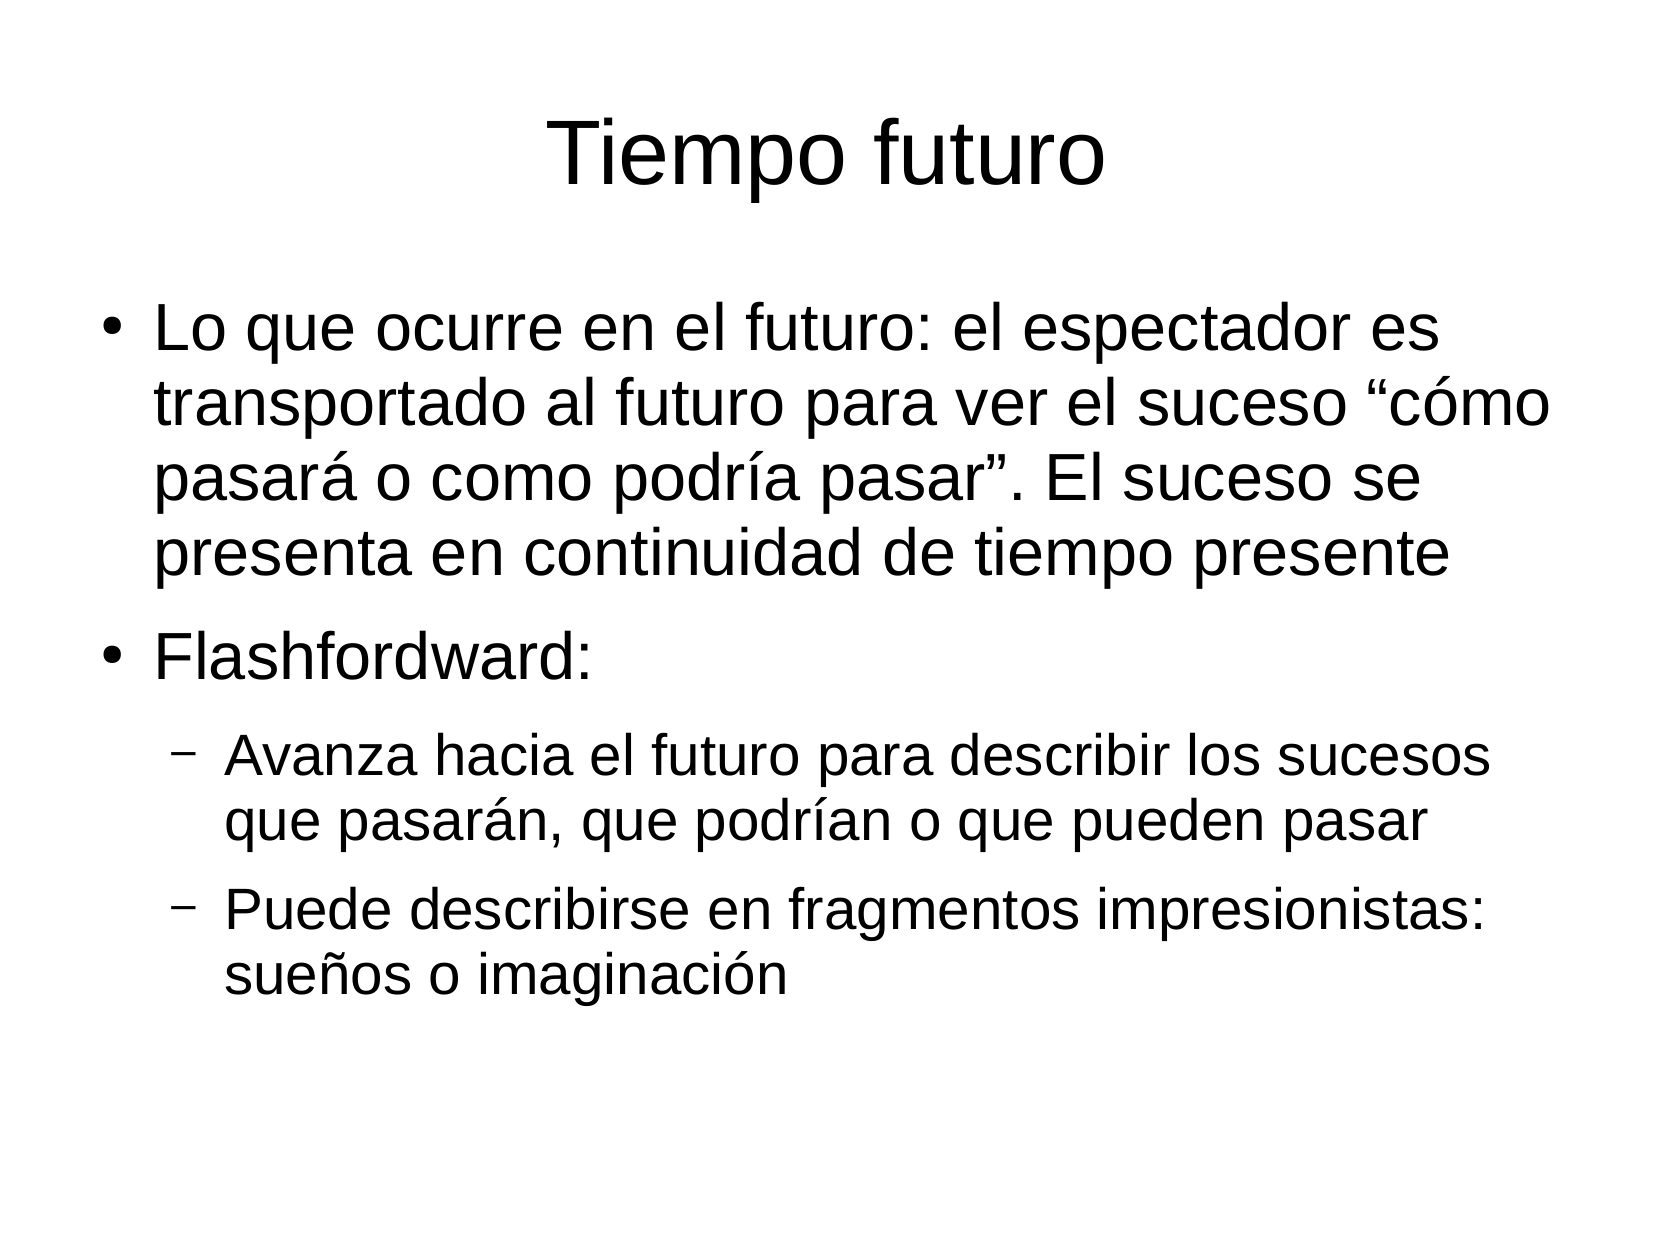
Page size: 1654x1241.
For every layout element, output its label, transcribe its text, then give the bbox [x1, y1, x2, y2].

list Lo que ocurre en el futuro: el espectador es transportado al futuro para ver el suceso “cómo pasará o como podría pasar”. El suceso se presenta en continuidad de tiempo presente Flashfordward: Avanza hacia el futuro para describir los sucesos que pasarán, que podrían o que pueden pasar Puede describirse en fragmentos impresionistas: sueños o imaginación [82, 290, 1571, 1010]
title Tiempo futuro [82, 49, 1571, 257]
